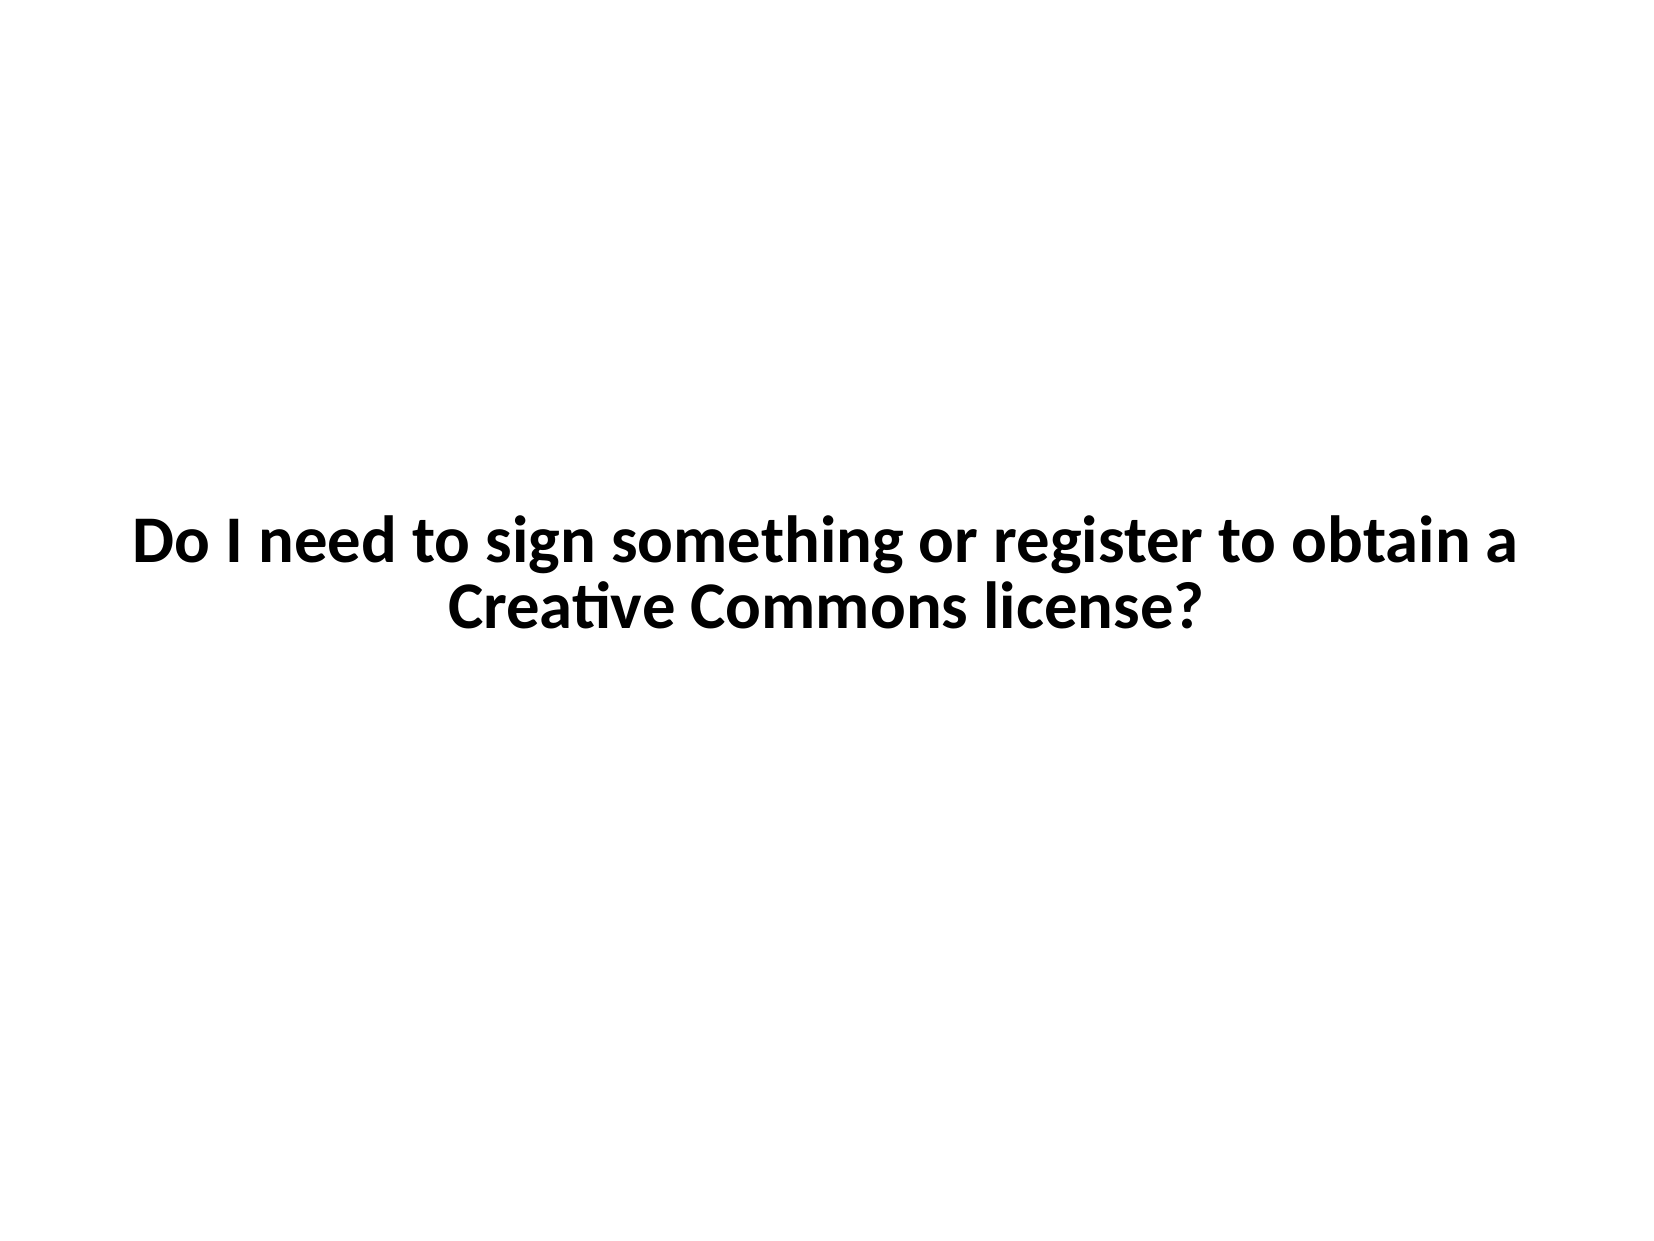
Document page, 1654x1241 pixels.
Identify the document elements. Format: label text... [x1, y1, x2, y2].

subtitle Do I need to sign something or register to obtain a Creative Commons license? [82, 56, 1571, 1102]
